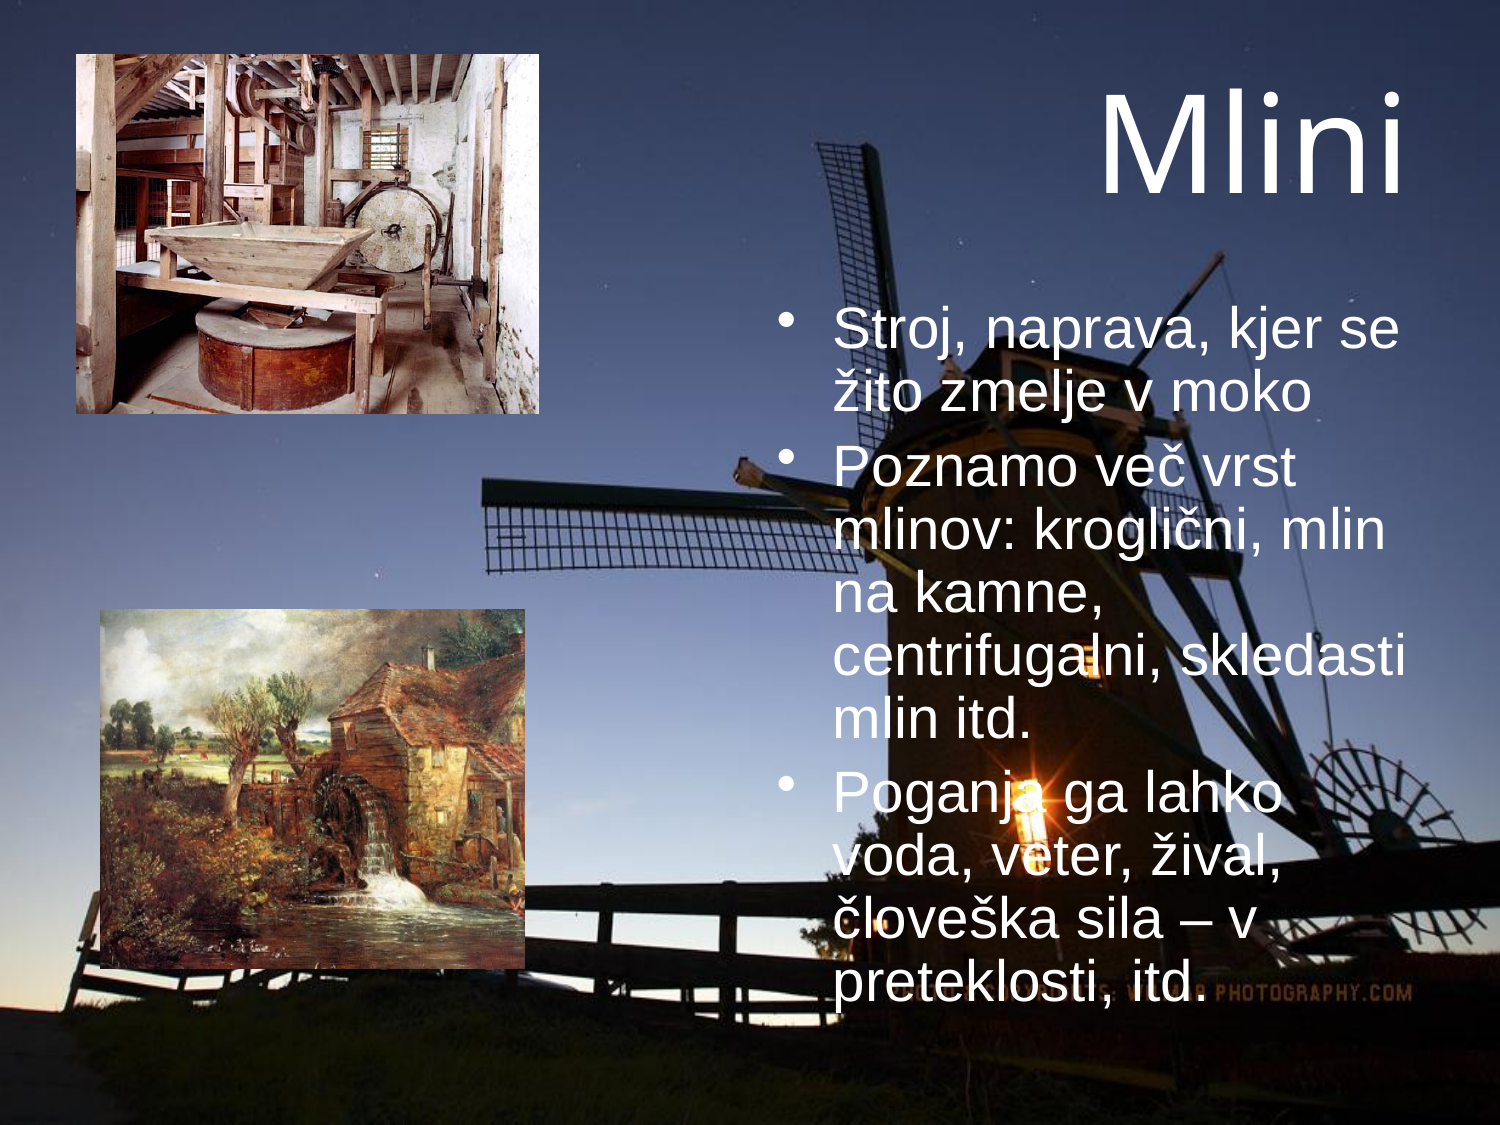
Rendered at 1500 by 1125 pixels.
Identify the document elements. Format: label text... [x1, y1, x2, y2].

picture [0, 0, 1500, 1125]
list Stroj, naprava, kjer se žito zmelje v moko Poznamo več vrst mlinov: kroglični, mlin na kamne, centrifugalni, skledasti mlin itd. Poganja ga lahko voda, veter, žival, človeška sila – v preteklosti, itd. [761, 290, 1425, 1034]
title Mlini [75, 45, 1425, 233]
